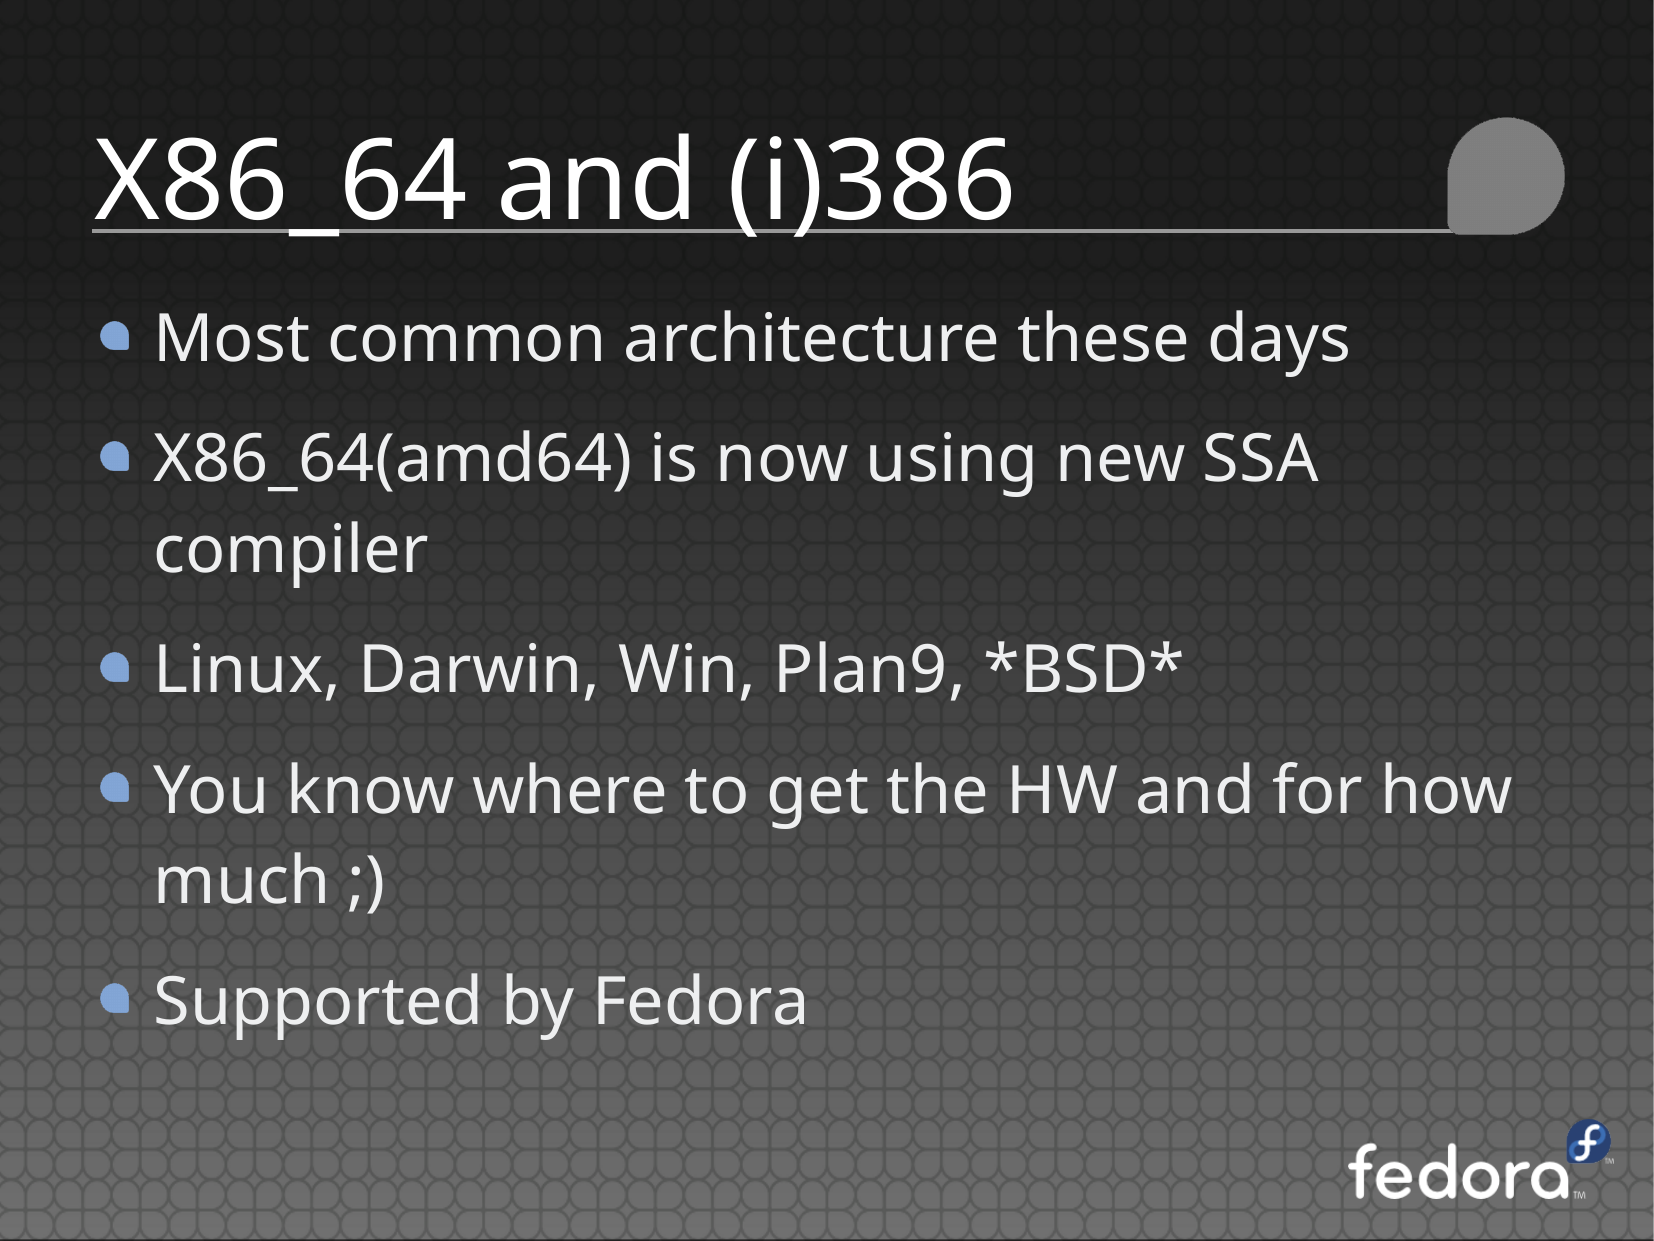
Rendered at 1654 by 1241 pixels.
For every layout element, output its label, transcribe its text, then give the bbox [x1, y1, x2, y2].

title X86_64 and (i)386 [94, 100, 1426, 251]
picture [0, 0, 1654, 1241]
list Most common architecture these days X86_64(amd64) is now using new SSA compiler Linux, Darwin, Win, Plan9, *BSD* You know where to get the HW and for how much ;) Supported by Fedora [82, 290, 1571, 1094]
